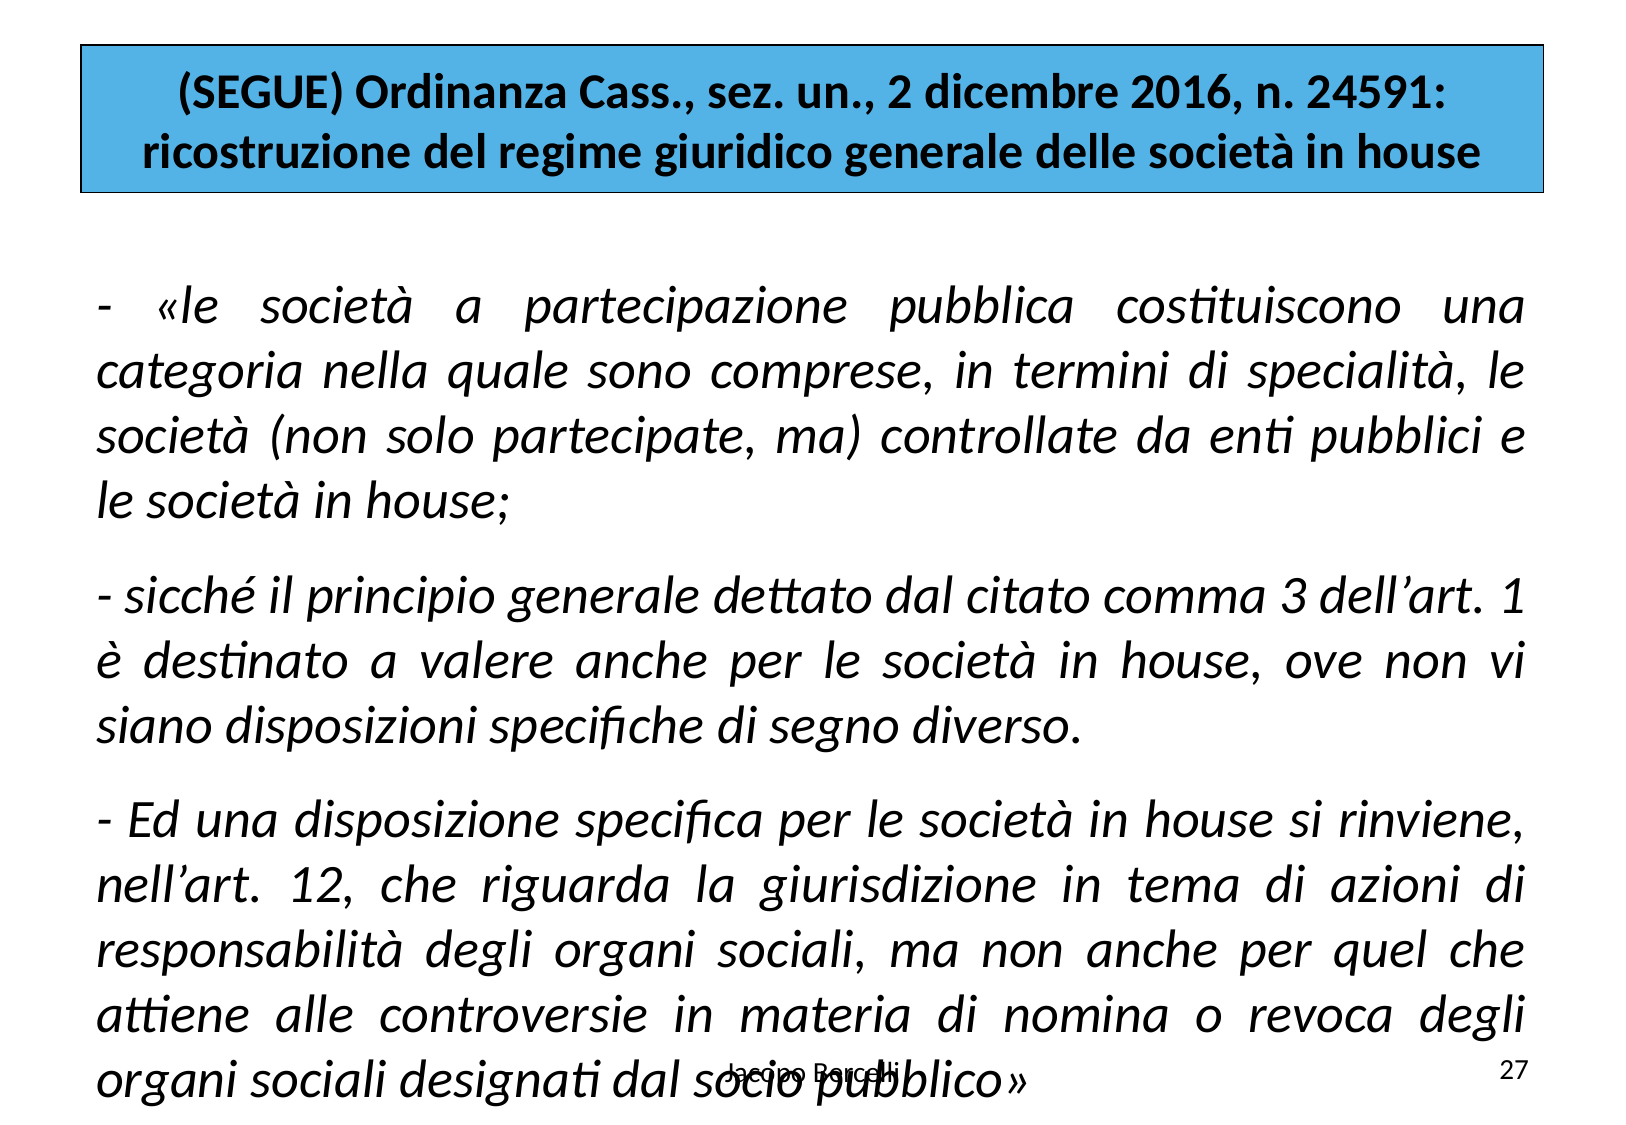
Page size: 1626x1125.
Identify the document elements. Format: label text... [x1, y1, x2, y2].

text_box Jacopo Bercelli [633, 1046, 992, 1097]
slide_number <numero> [1164, 1042, 1544, 1103]
list - «le società a partecipazione pubblica costituiscono una categoria nella quale sono comprese, in termini di specialità, le società (non solo partecipate, ma) controllate da enti pubblici e le società in house; - sicché il principio generale dettato dal citato comma 3 dell’art. 1 è destinato a valere anche per le società in house, ove non vi siano disposizioni specifiche di segno diverso. - Ed una disposizione specifica per le società in house si rinviene, nell’art. 12, che riguarda la giurisdizione in tema di azioni di responsabilità degli organi sociali, ma non anche per quel che attiene alle controversie in materia di nomina o revoca degli organi sociali designati dal socio pubblico» [81, 262, 1544, 1005]
title (SEGUE) Ordinanza Cass., sez. un., 2 dicembre 2016, n. 24591: ricostruzione del regime giuridico generale delle società in house [81, 45, 1544, 193]
